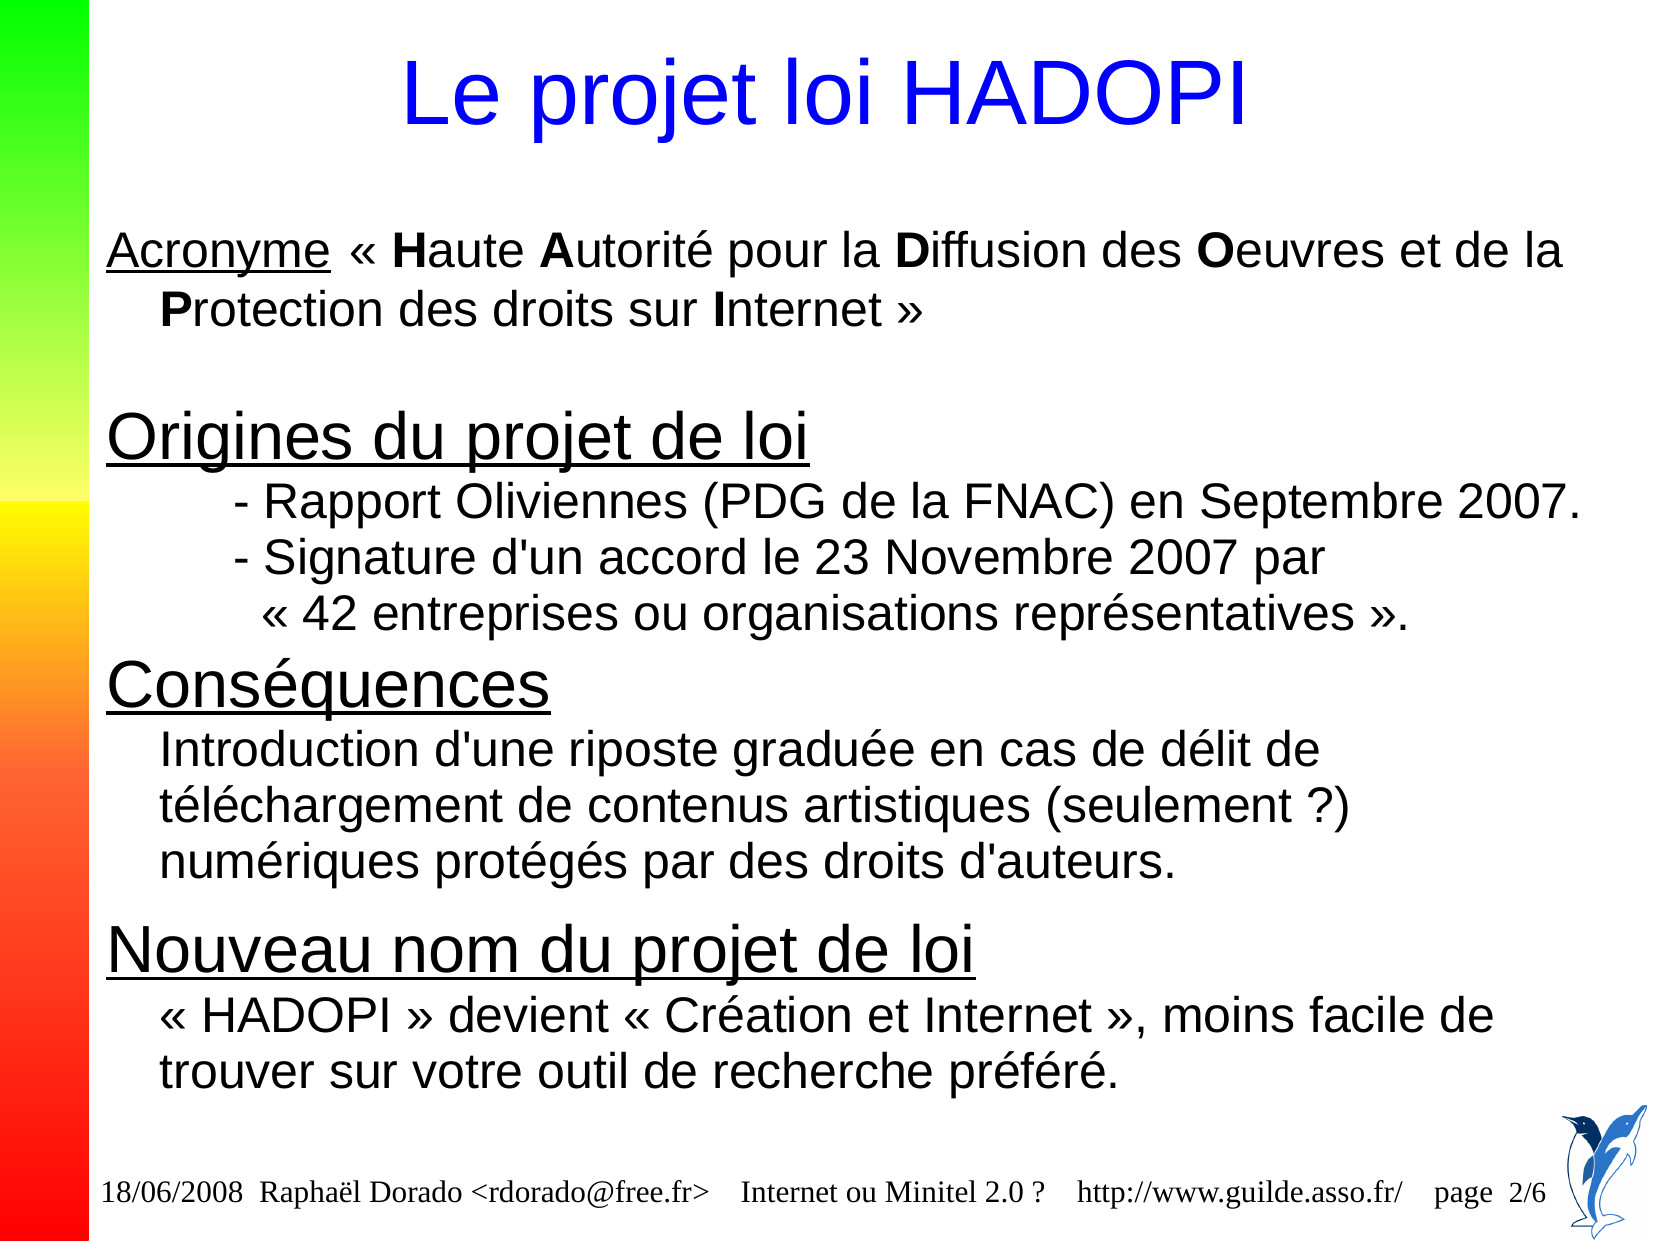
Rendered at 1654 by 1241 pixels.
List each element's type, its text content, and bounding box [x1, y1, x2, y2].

picture [1559, 1102, 1648, 1241]
title Le projet loi HADOPI [82, 8, 1571, 178]
list Acronyme « Haute Autorité pour la Diffusion des Oeuvres et de la Protection des droits sur Internet » Origines du projet de loi - Rapport Oliviennes (PDG de la FNAC) en Septembre 2007. - Signature d'un accord le 23 Novembre 2007 par « 42 entreprises ou organisations représentatives ». Conséquences Introduction d'une riposte graduée en cas de délit de téléchargement de contenus artistiques (seulement ?) numériques protégés par des droits d'auteurs. Nouveau nom du projet de loi « HADOPI » devient « Création et Internet », moins facile de trouver sur votre outil de recherche préféré. [106, 206, 1595, 1099]
